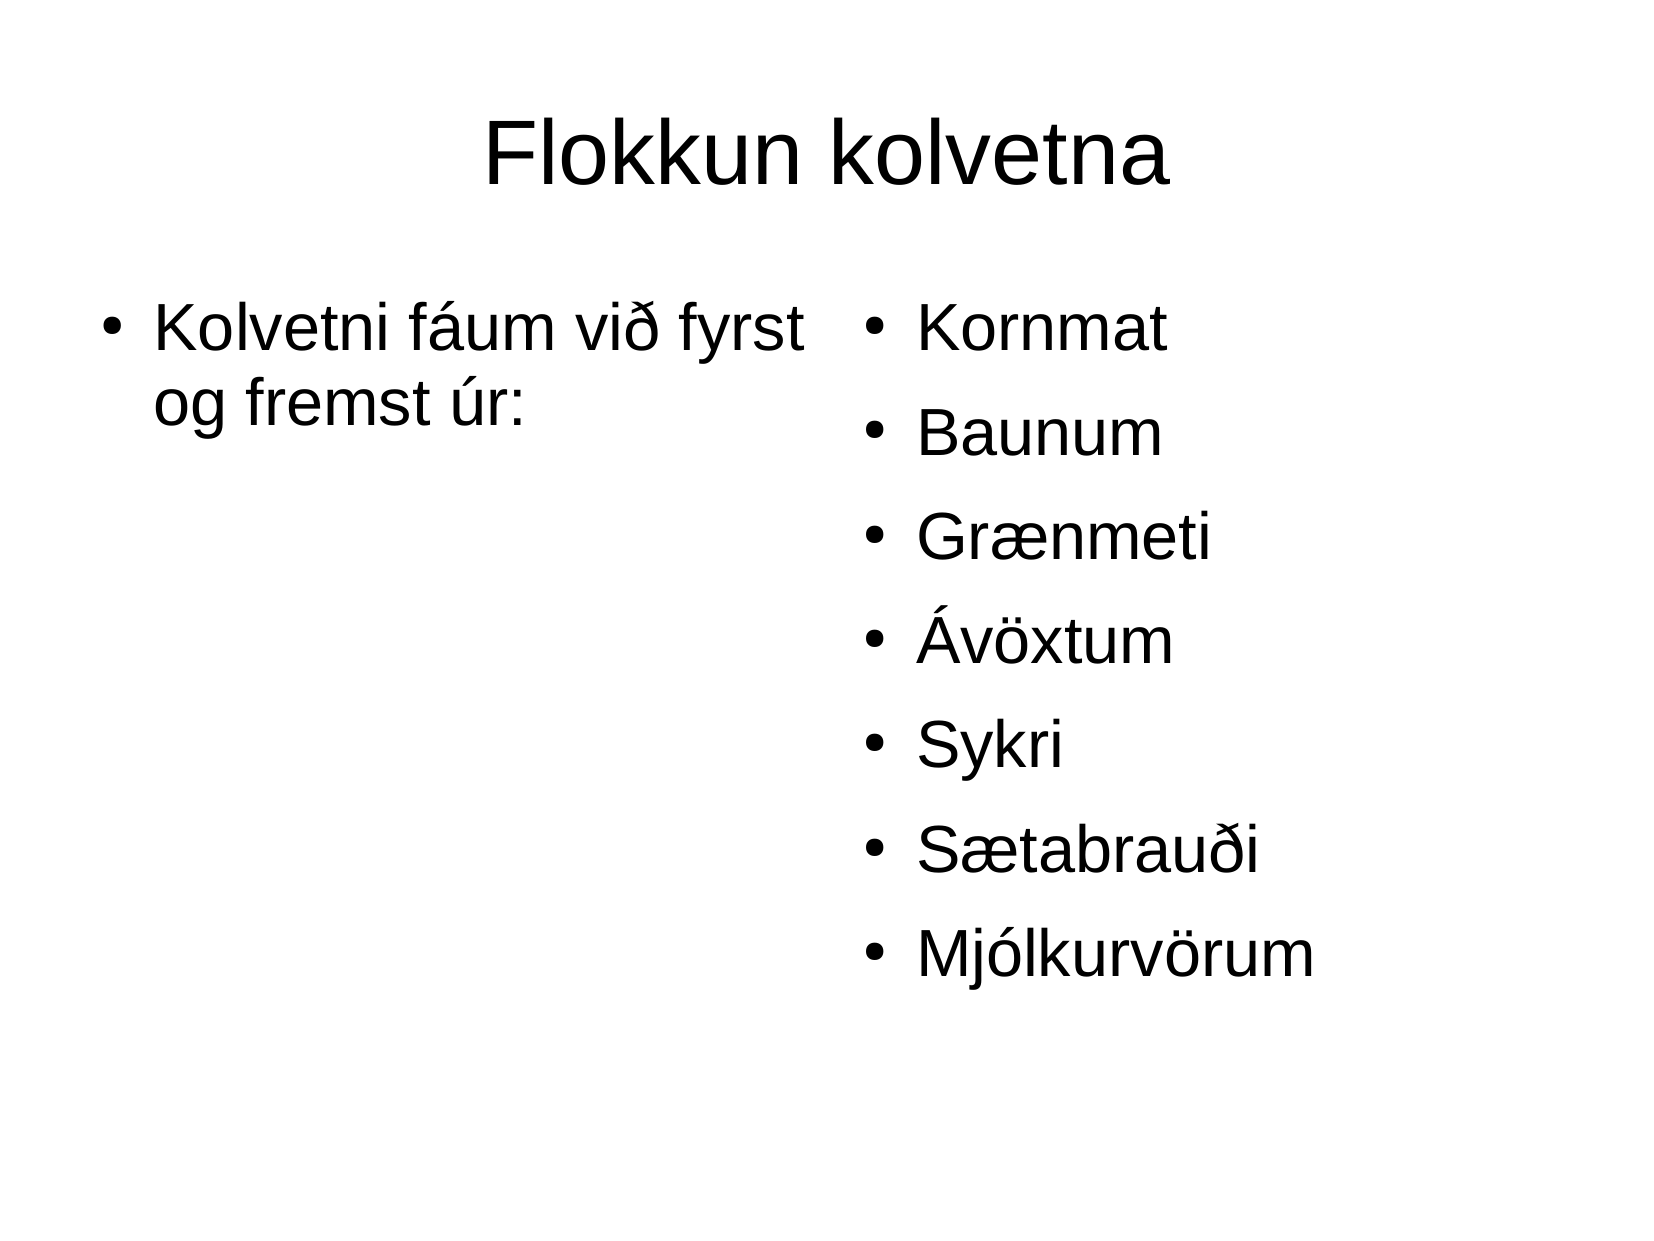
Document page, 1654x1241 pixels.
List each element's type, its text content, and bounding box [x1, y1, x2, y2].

title Flokkun kolvetna [82, 49, 1571, 257]
list Kolvetni fáum við fyrst og fremst úr: [82, 290, 809, 1109]
list Kornmat Baunum Grænmeti Ávöxtum Sykri Sætabrauði Mjólkurvörum [845, 290, 1572, 1094]
